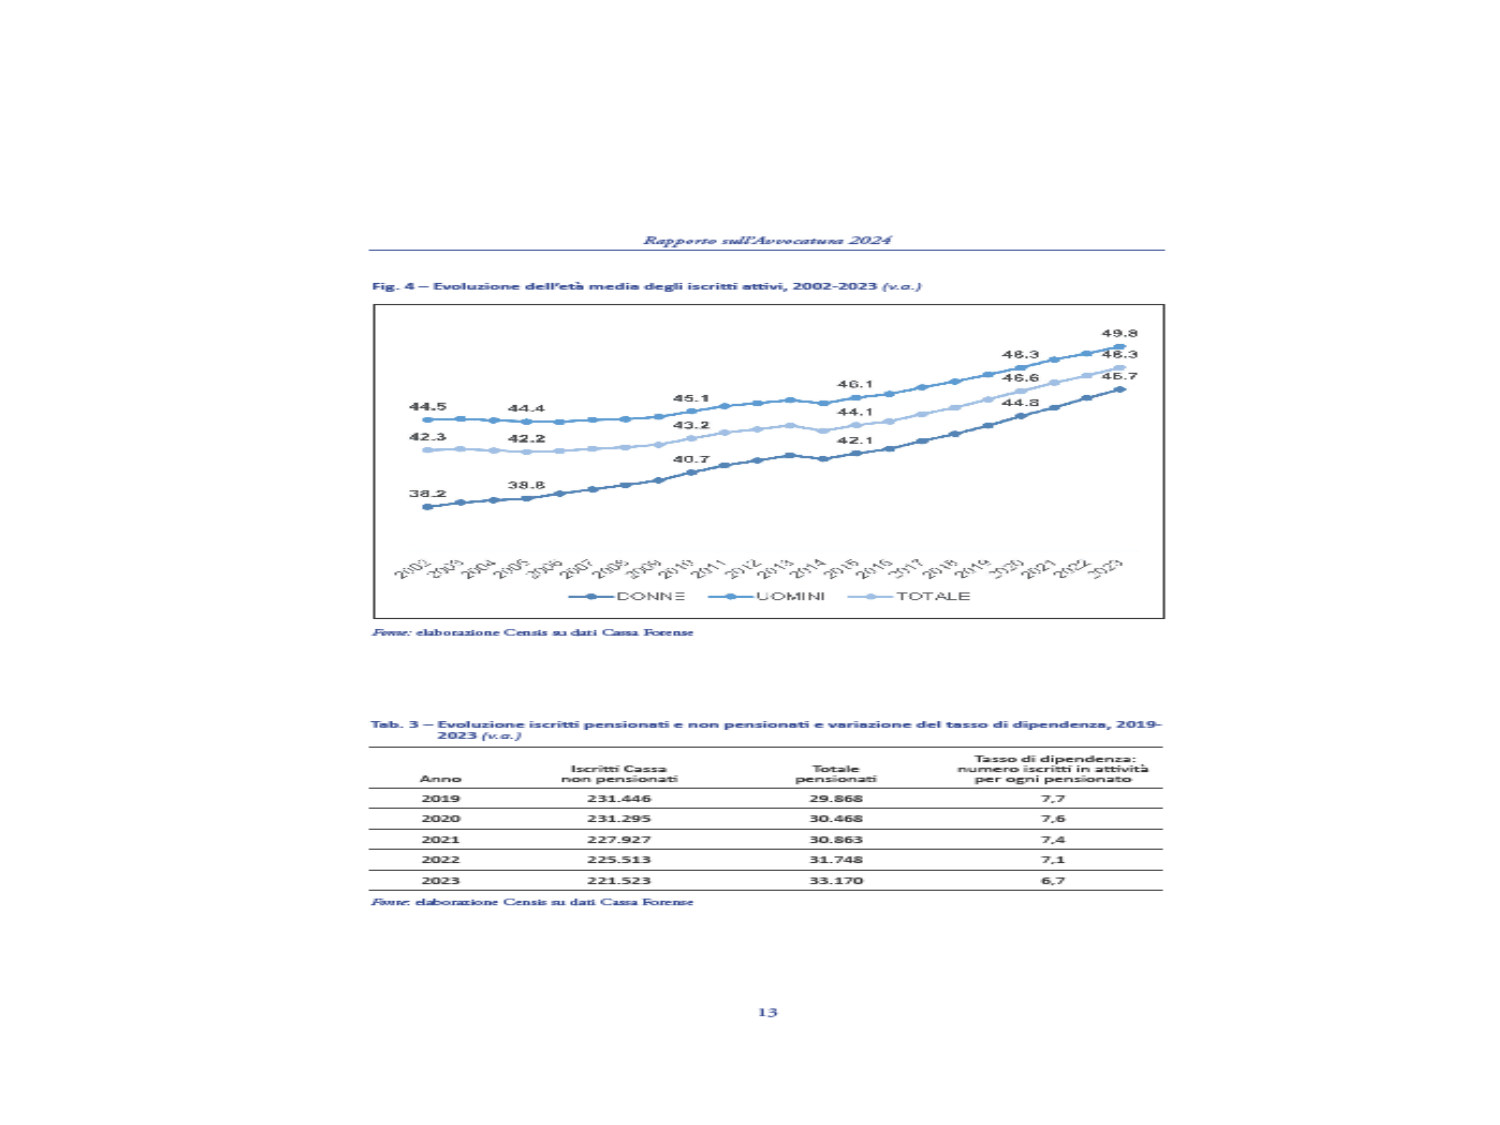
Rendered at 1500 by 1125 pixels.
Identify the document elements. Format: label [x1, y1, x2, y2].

chart [129, 141, 1406, 1075]
